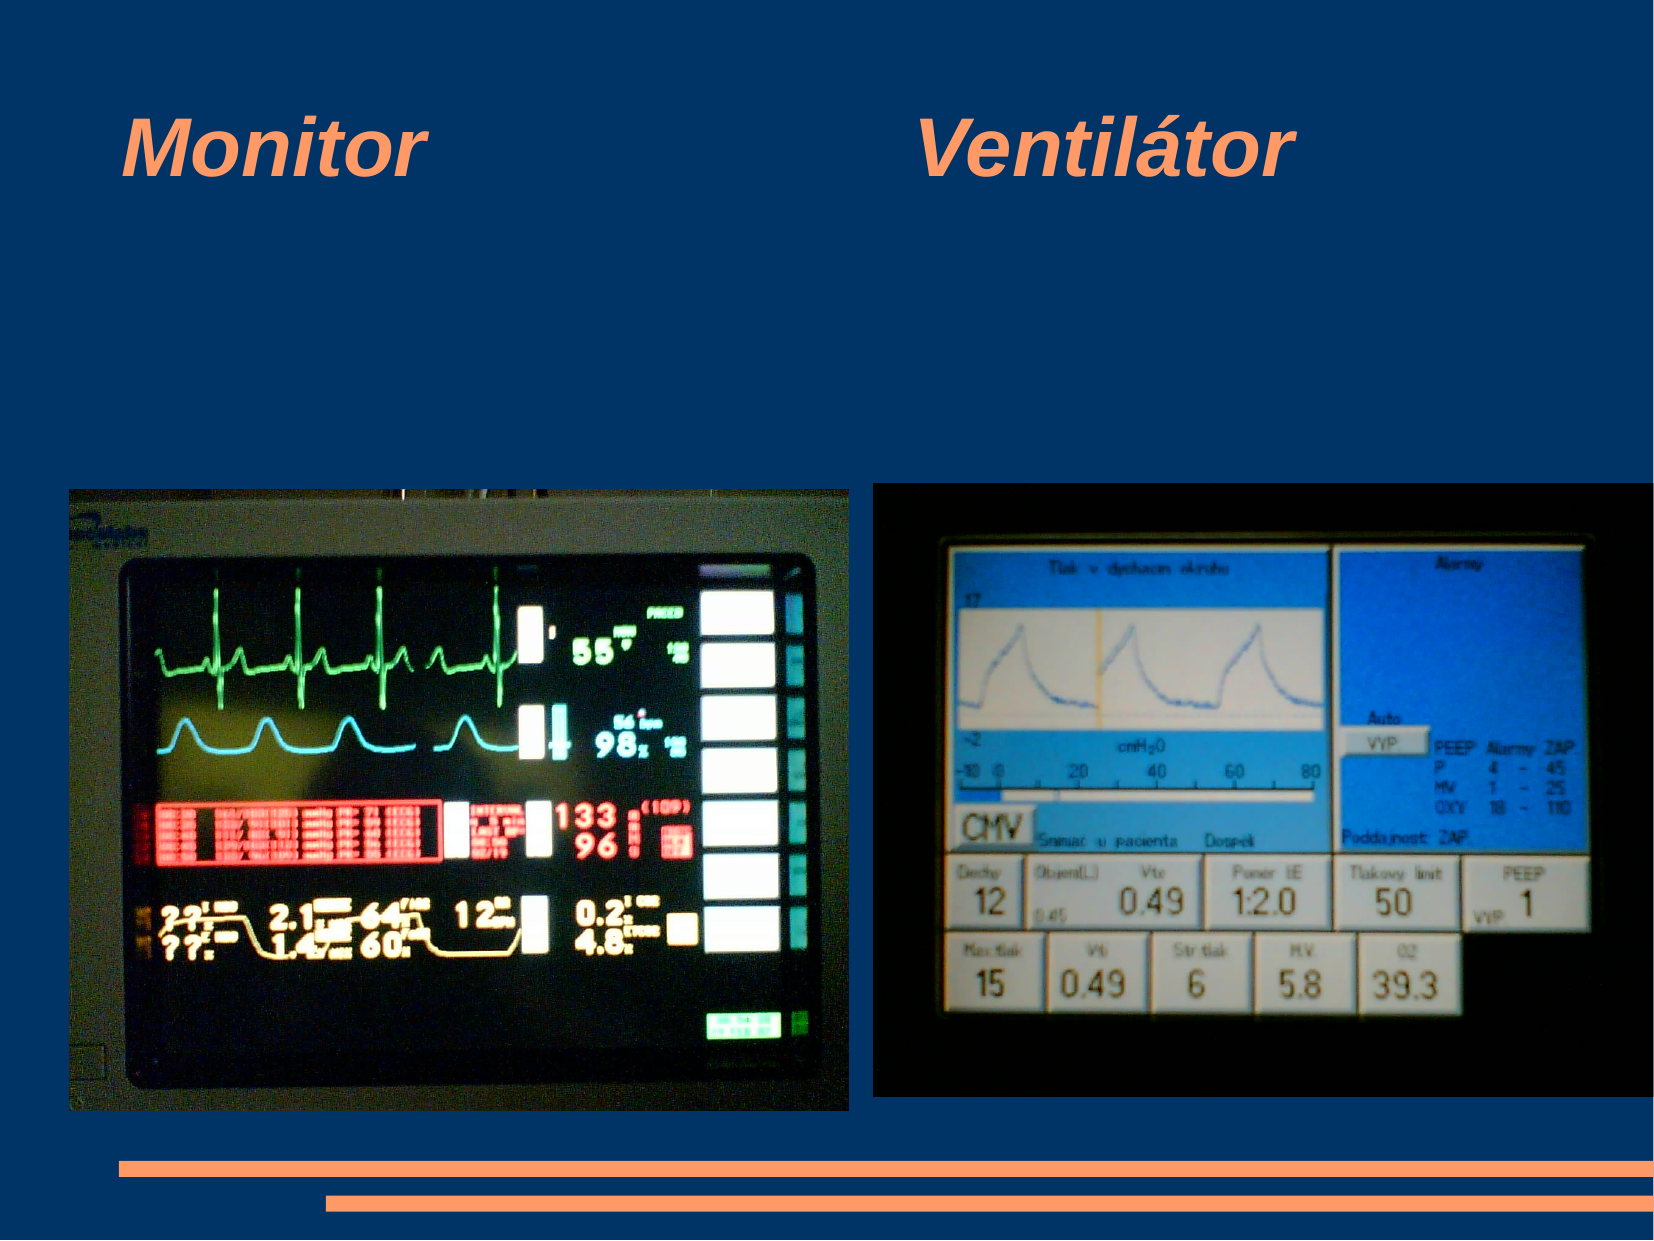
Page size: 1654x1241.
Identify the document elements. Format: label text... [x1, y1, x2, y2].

picture [873, 483, 1654, 1097]
title Monitor Ventilátor [121, 46, 1534, 254]
picture [69, 489, 849, 1111]
